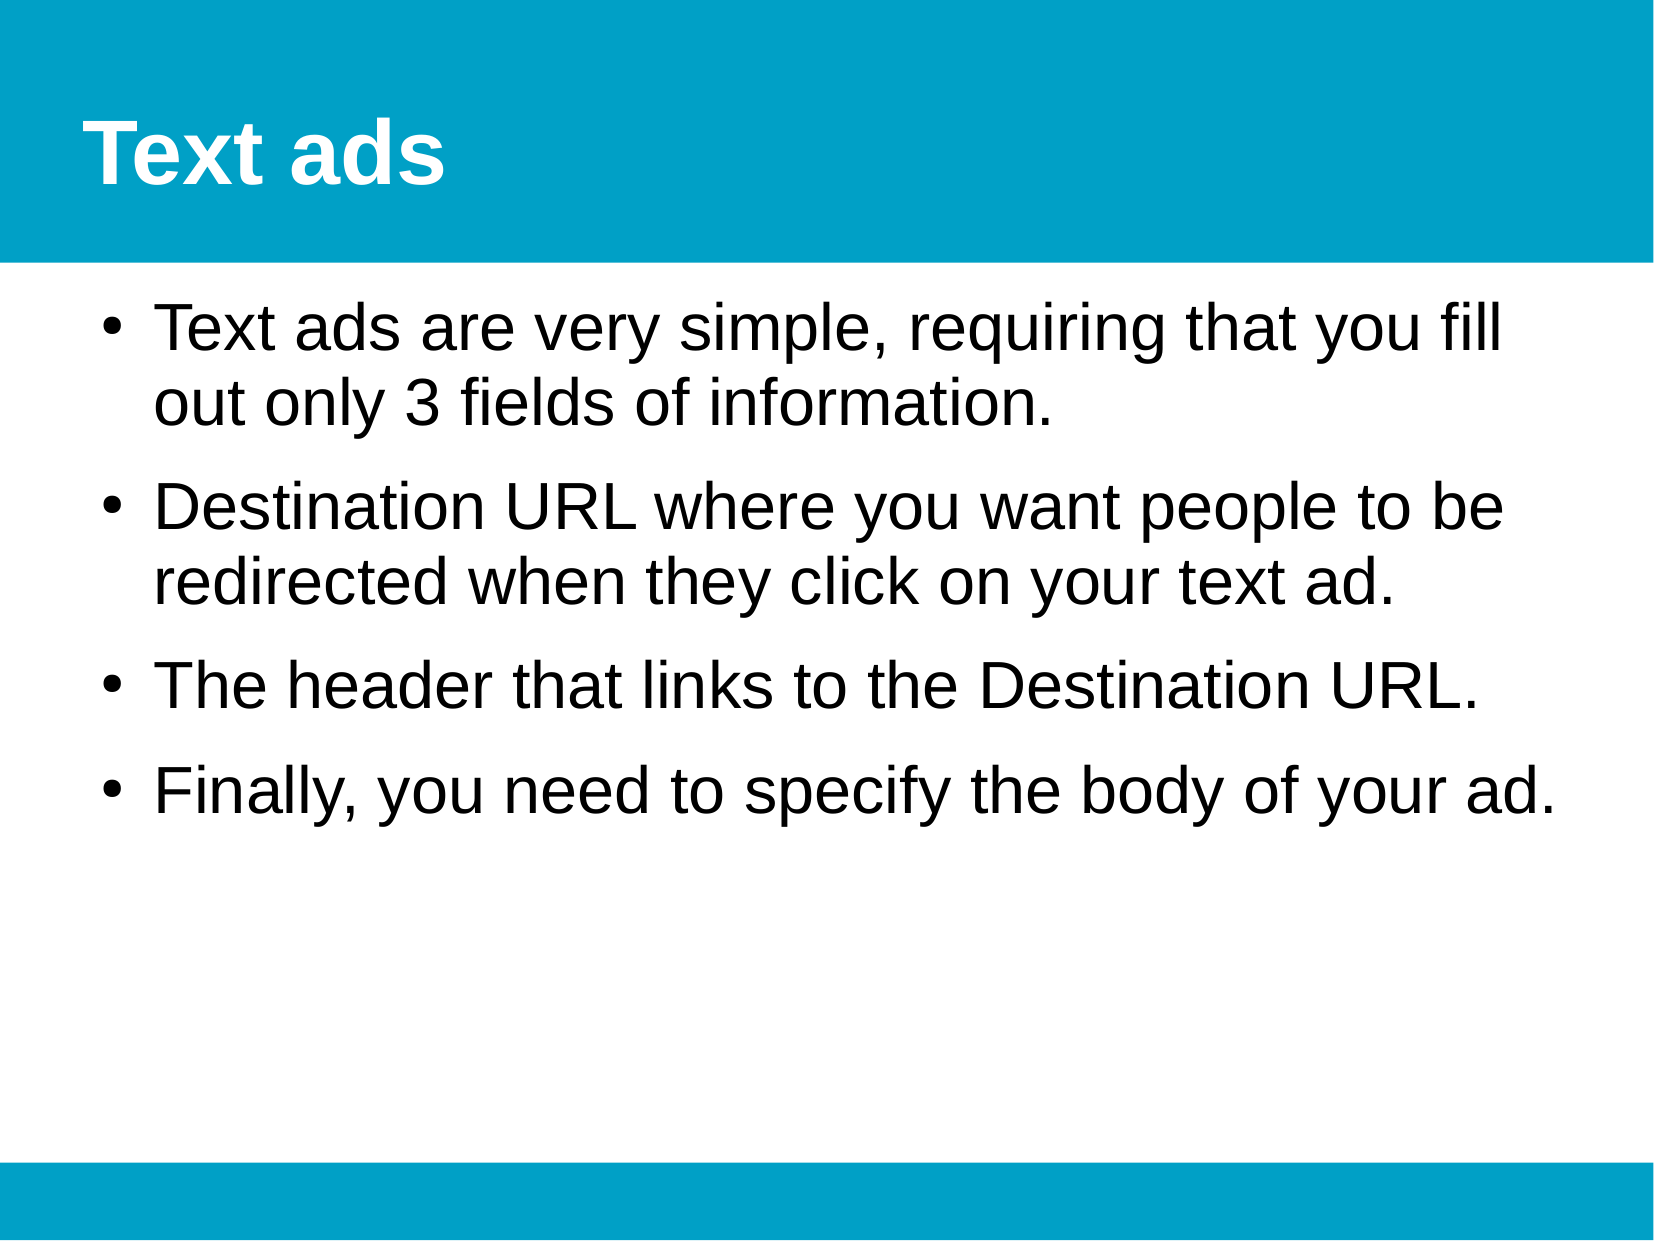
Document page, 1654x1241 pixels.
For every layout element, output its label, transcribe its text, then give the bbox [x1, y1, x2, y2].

list Text ads are very simple, requiring that you fill out only 3 fields of information. Destination URL where you want people to be redirected when they click on your text ad. The header that links to the Destination URL. Finally, you need to specify the body of your ad. [82, 290, 1571, 1094]
title Text ads [82, 56, 1571, 250]
